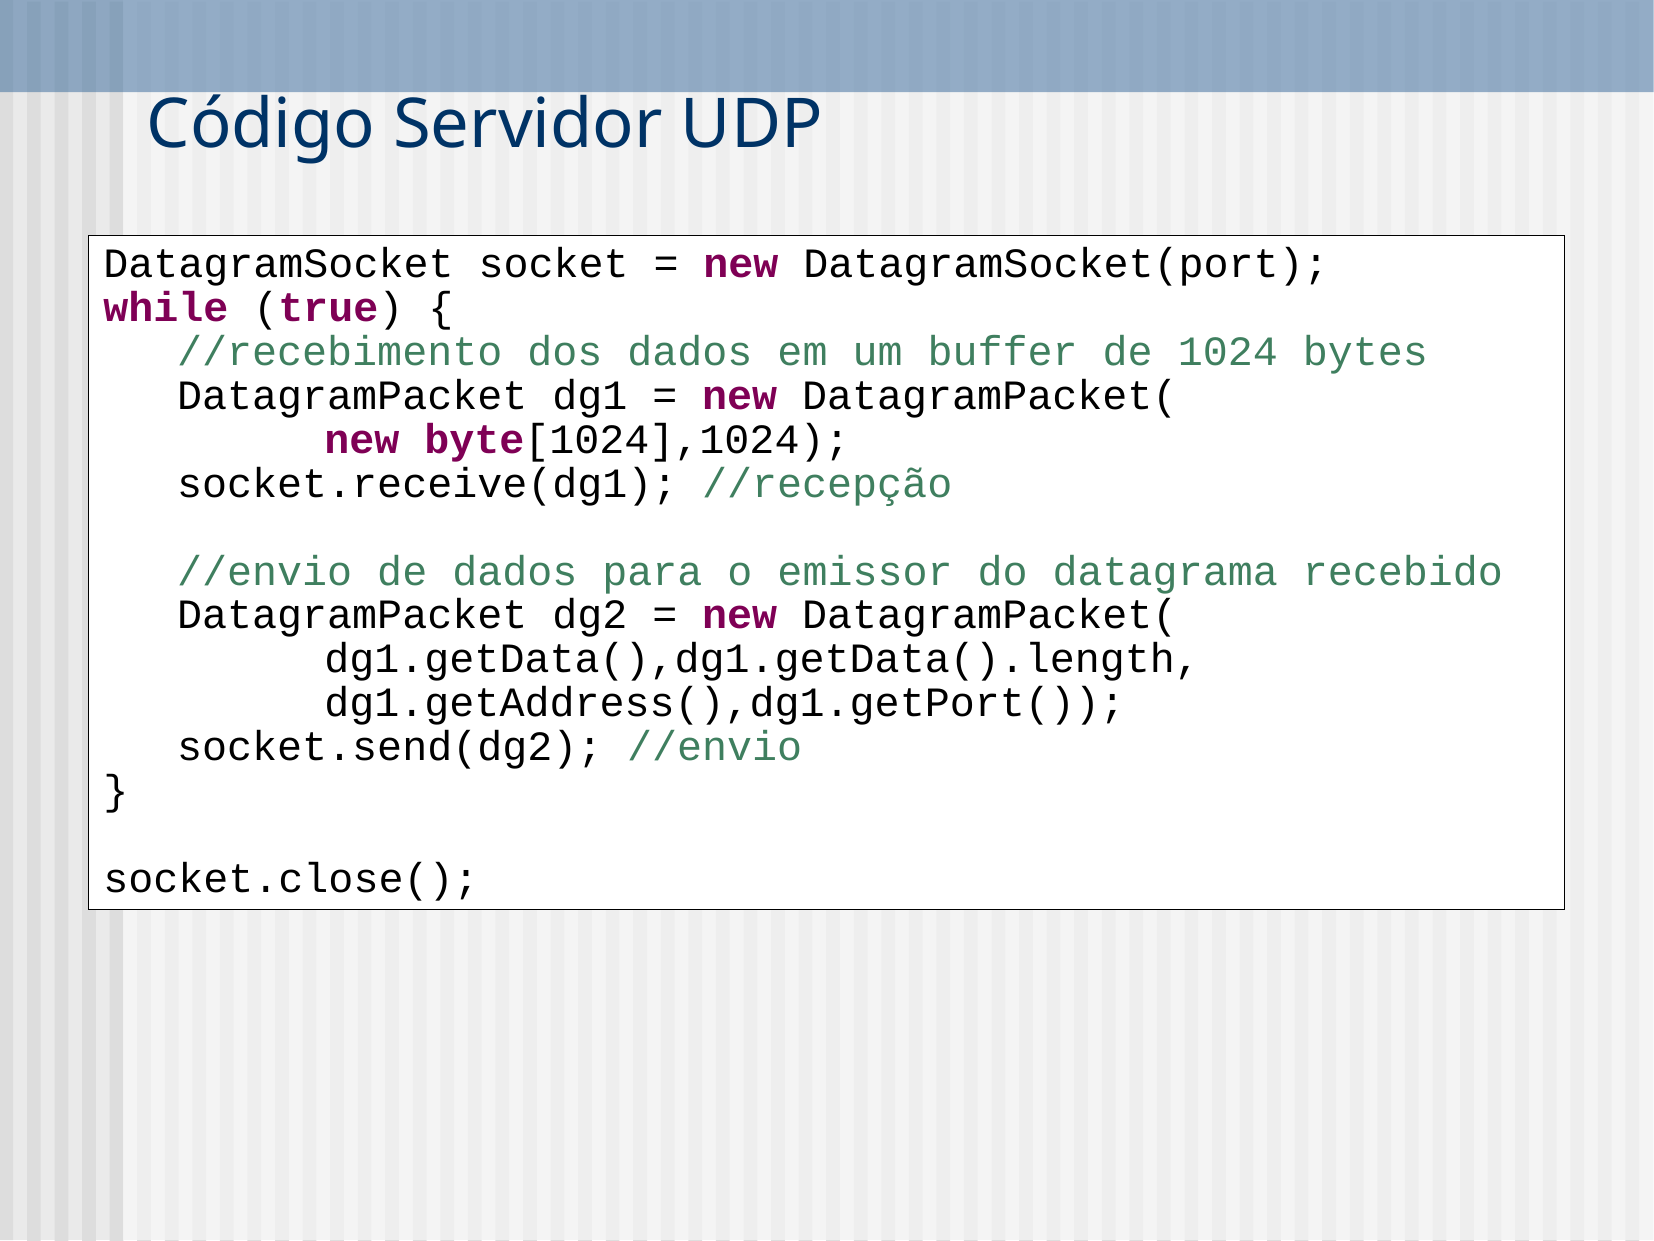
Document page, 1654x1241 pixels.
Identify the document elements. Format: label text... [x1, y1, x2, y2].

text_box DatagramSocket socket = new DatagramSocket(port); while (true) { //recebimento dos dados em um buffer de 1024 bytes DatagramPacket dg1 = new DatagramPacket( new byte[1024],1024); socket.receive(dg1); //recepção //envio de dados para o emissor do datagrama recebido DatagramPacket dg2 = new DatagramPacket( dg1.getData(),dg1.getData().length, dg1.getAddress(),dg1.getPort()); socket.send(dg2); //envio } socket.close(); [88, 235, 1565, 892]
title Código Servidor UDP [146, 29, 1536, 212]
